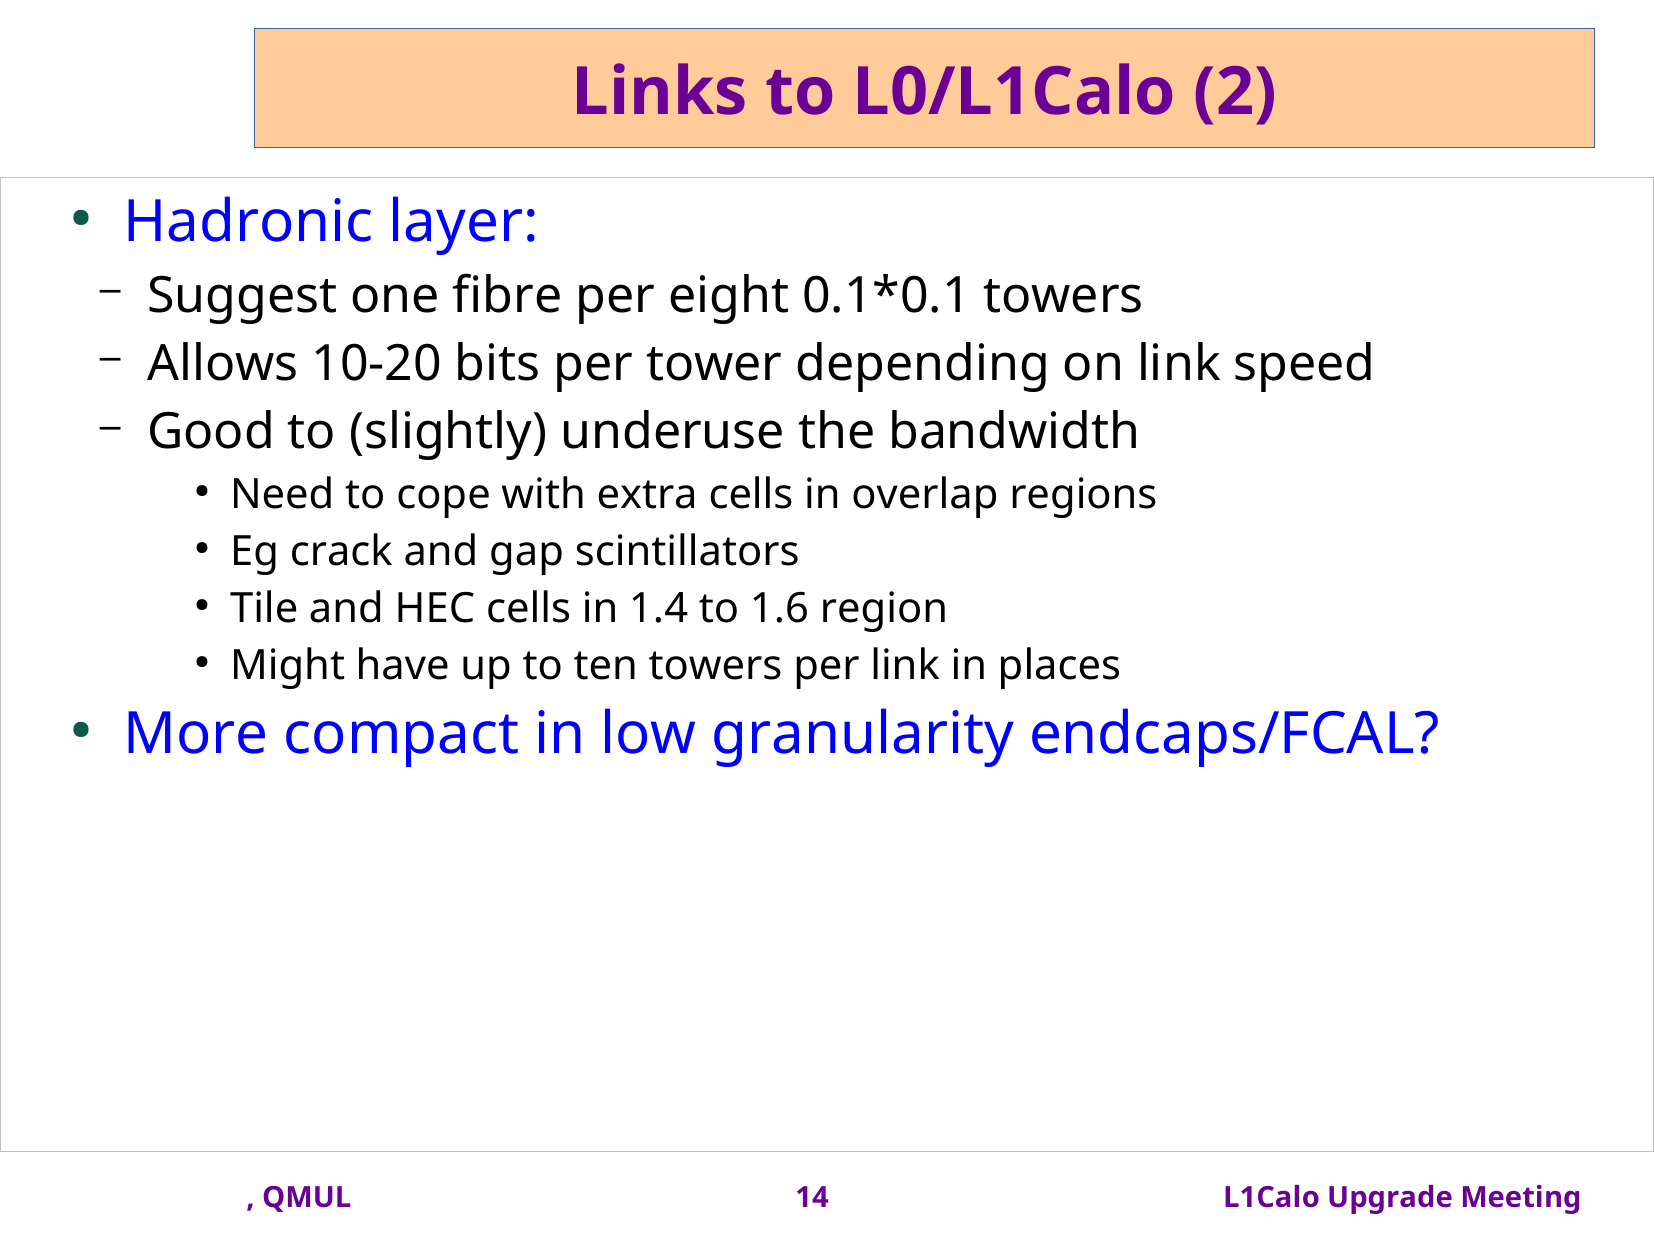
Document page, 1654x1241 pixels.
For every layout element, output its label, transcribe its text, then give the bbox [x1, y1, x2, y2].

list Hadronic layer: Suggest one fibre per eight 0.1*0.1 towers Allows 10-20 bits per tower depending on link speed Good to (slightly) underuse the bandwidth Need to cope with extra cells in overlap regions Eg crack and gap scintillators Tile and HEC cells in 1.4 to 1.6 region Might have up to ten towers per link in places More compact in low granularity endcaps/FCAL? [52, 179, 1598, 1143]
title Links to L0/L1Calo (2) [254, 28, 1595, 148]
